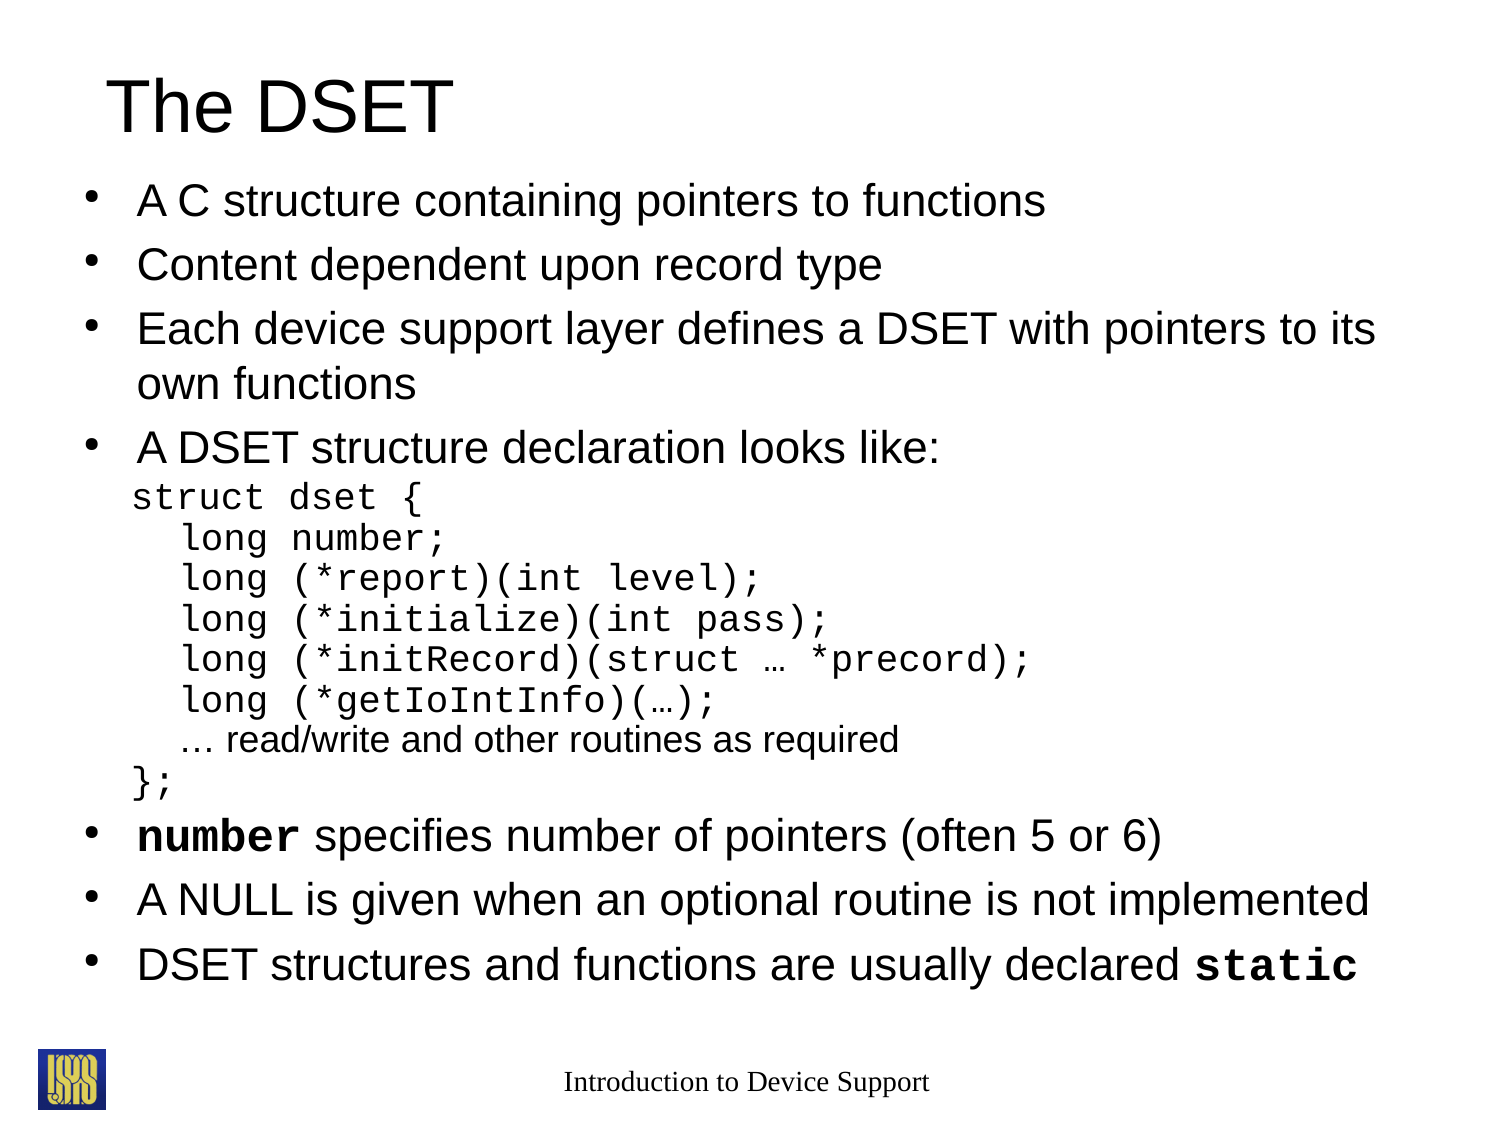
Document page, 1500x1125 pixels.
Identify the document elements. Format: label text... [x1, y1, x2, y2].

picture [38, 1049, 106, 1110]
list A C structure containing pointers to functions Content dependent upon record type Each device support layer defines a DSET with pointers to its own functions A DSET structure declaration looks like: struct dset { long number; long (*report)(int level); long (*initialize)(int pass); long (*initRecord)(struct … *precord); long (*getIoIntInfo)(…); … read/write and other routines as required }; number specifies number of pointers (often 5 or 6) A NULL is given when an optional routine is not implemented DSET structures and functions are usually declared static [51, 162, 1395, 998]
title The DSET [55, 57, 1361, 156]
